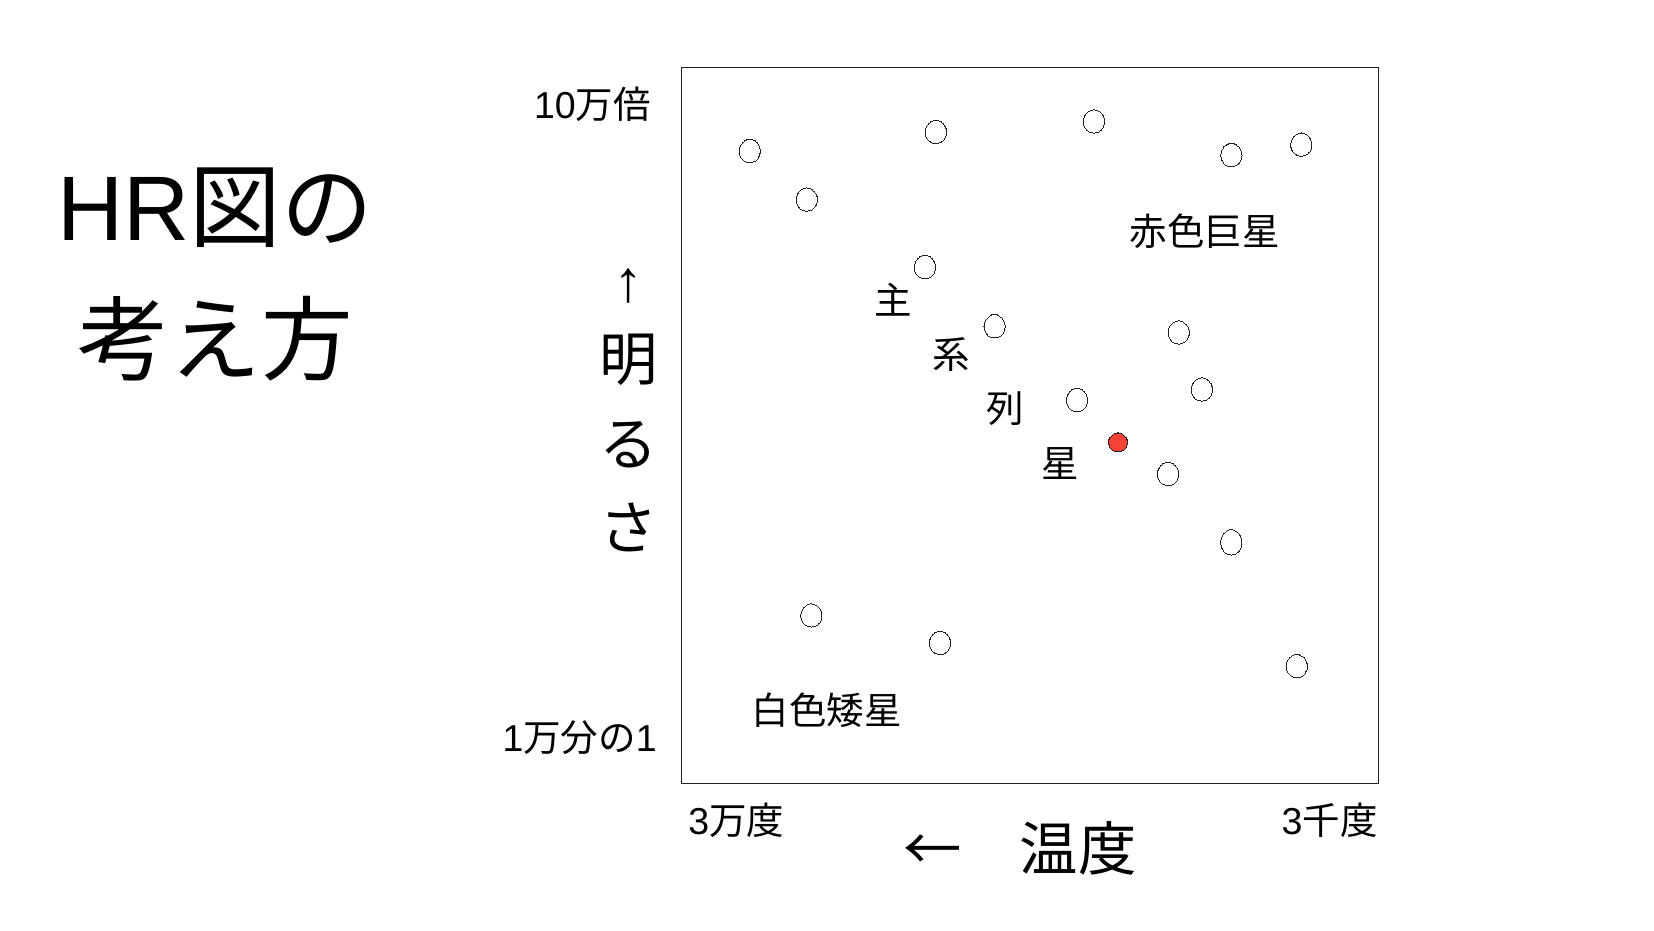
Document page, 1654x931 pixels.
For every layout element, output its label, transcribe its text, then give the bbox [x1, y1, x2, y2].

text_box 10万倍 [519, 67, 695, 161]
text_box 赤色巨星 [1114, 194, 1335, 264]
text_box 3万度 [673, 783, 847, 853]
subtitle ↑ 明るさ [589, 161, 668, 677]
text_box 白色矮星 [736, 673, 968, 748]
text_box 主 系 列 星 [842, 263, 1143, 530]
text_box 1万分の1 [487, 700, 708, 784]
title HR図の 考え方 [0, 133, 469, 400]
text_box ← 温度 [850, 795, 1229, 904]
text_box 3千度 [1266, 783, 1451, 856]
text_box [681, 67, 1379, 784]
